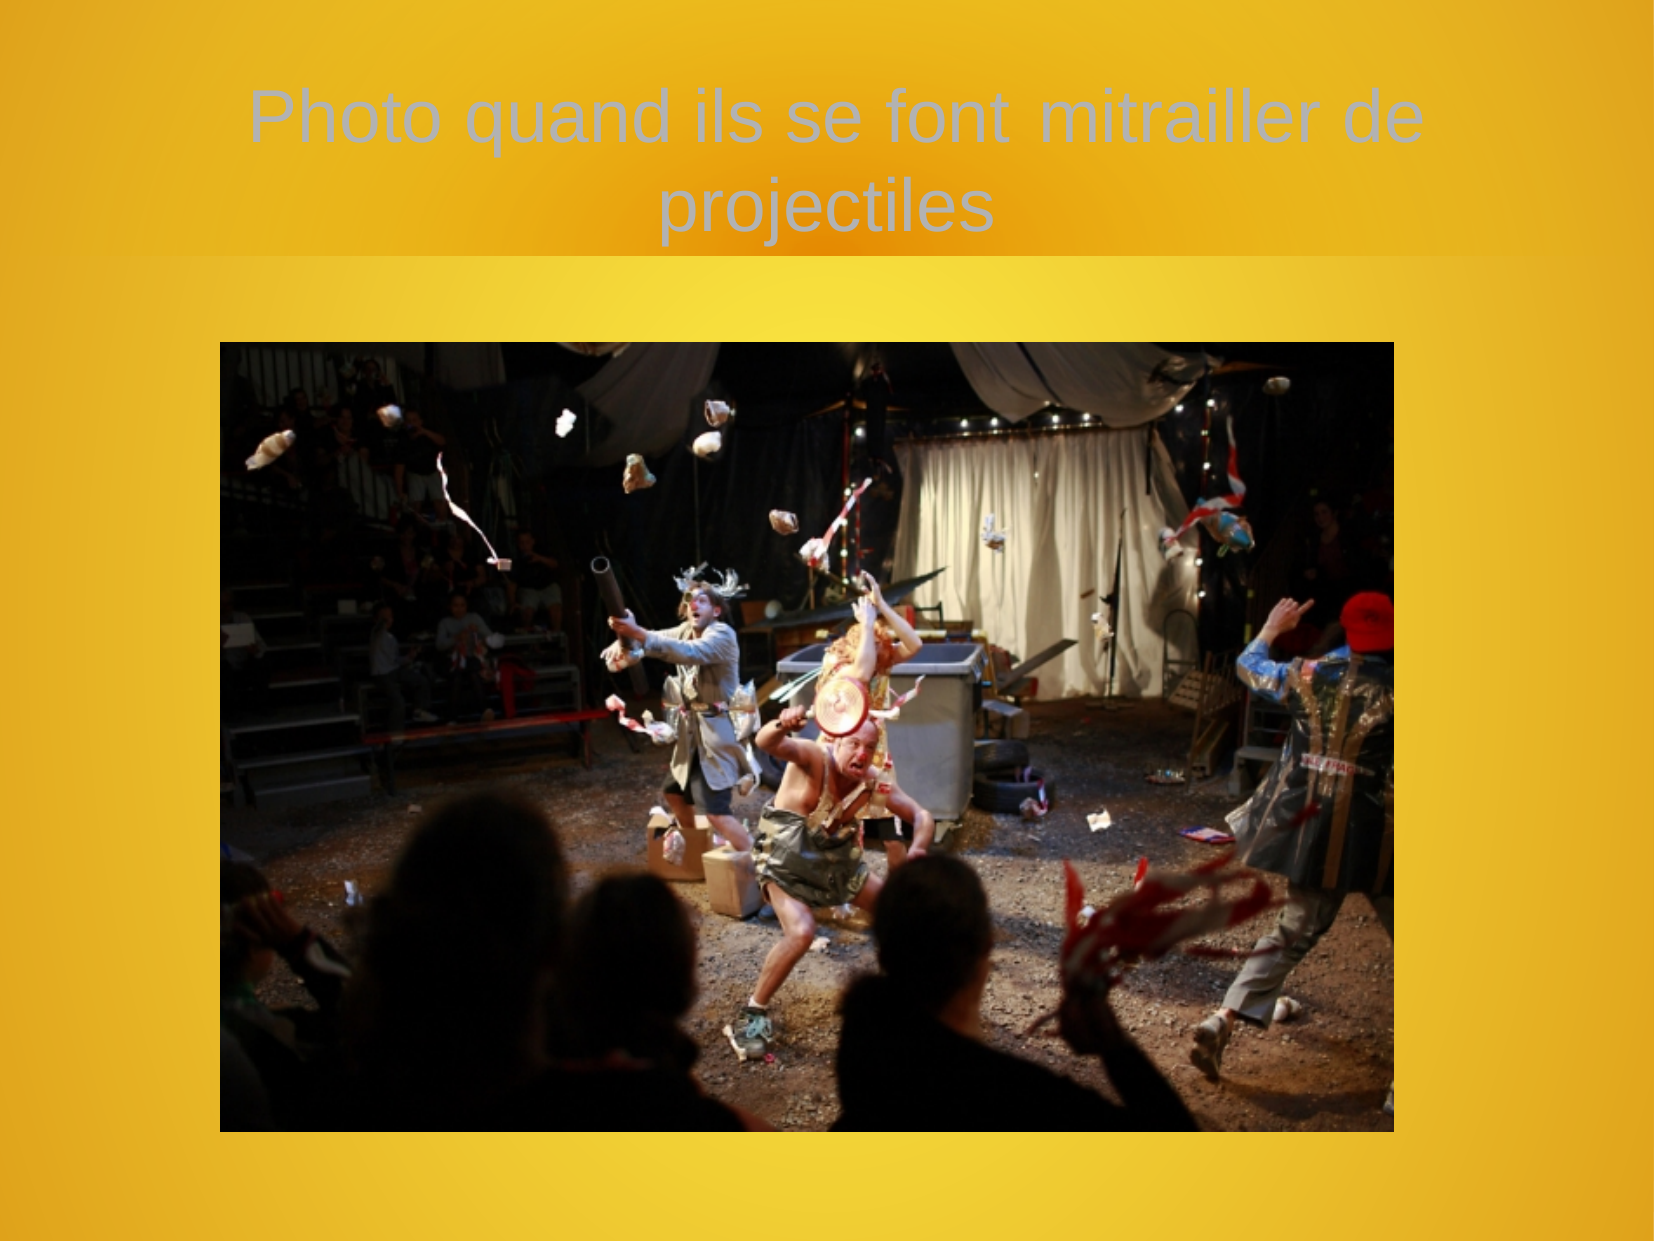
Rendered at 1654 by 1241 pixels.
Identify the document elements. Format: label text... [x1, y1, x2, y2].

picture [220, 342, 1394, 1132]
title Photo quand ils se font mitrailler de projectiles [82, 47, 1571, 252]
